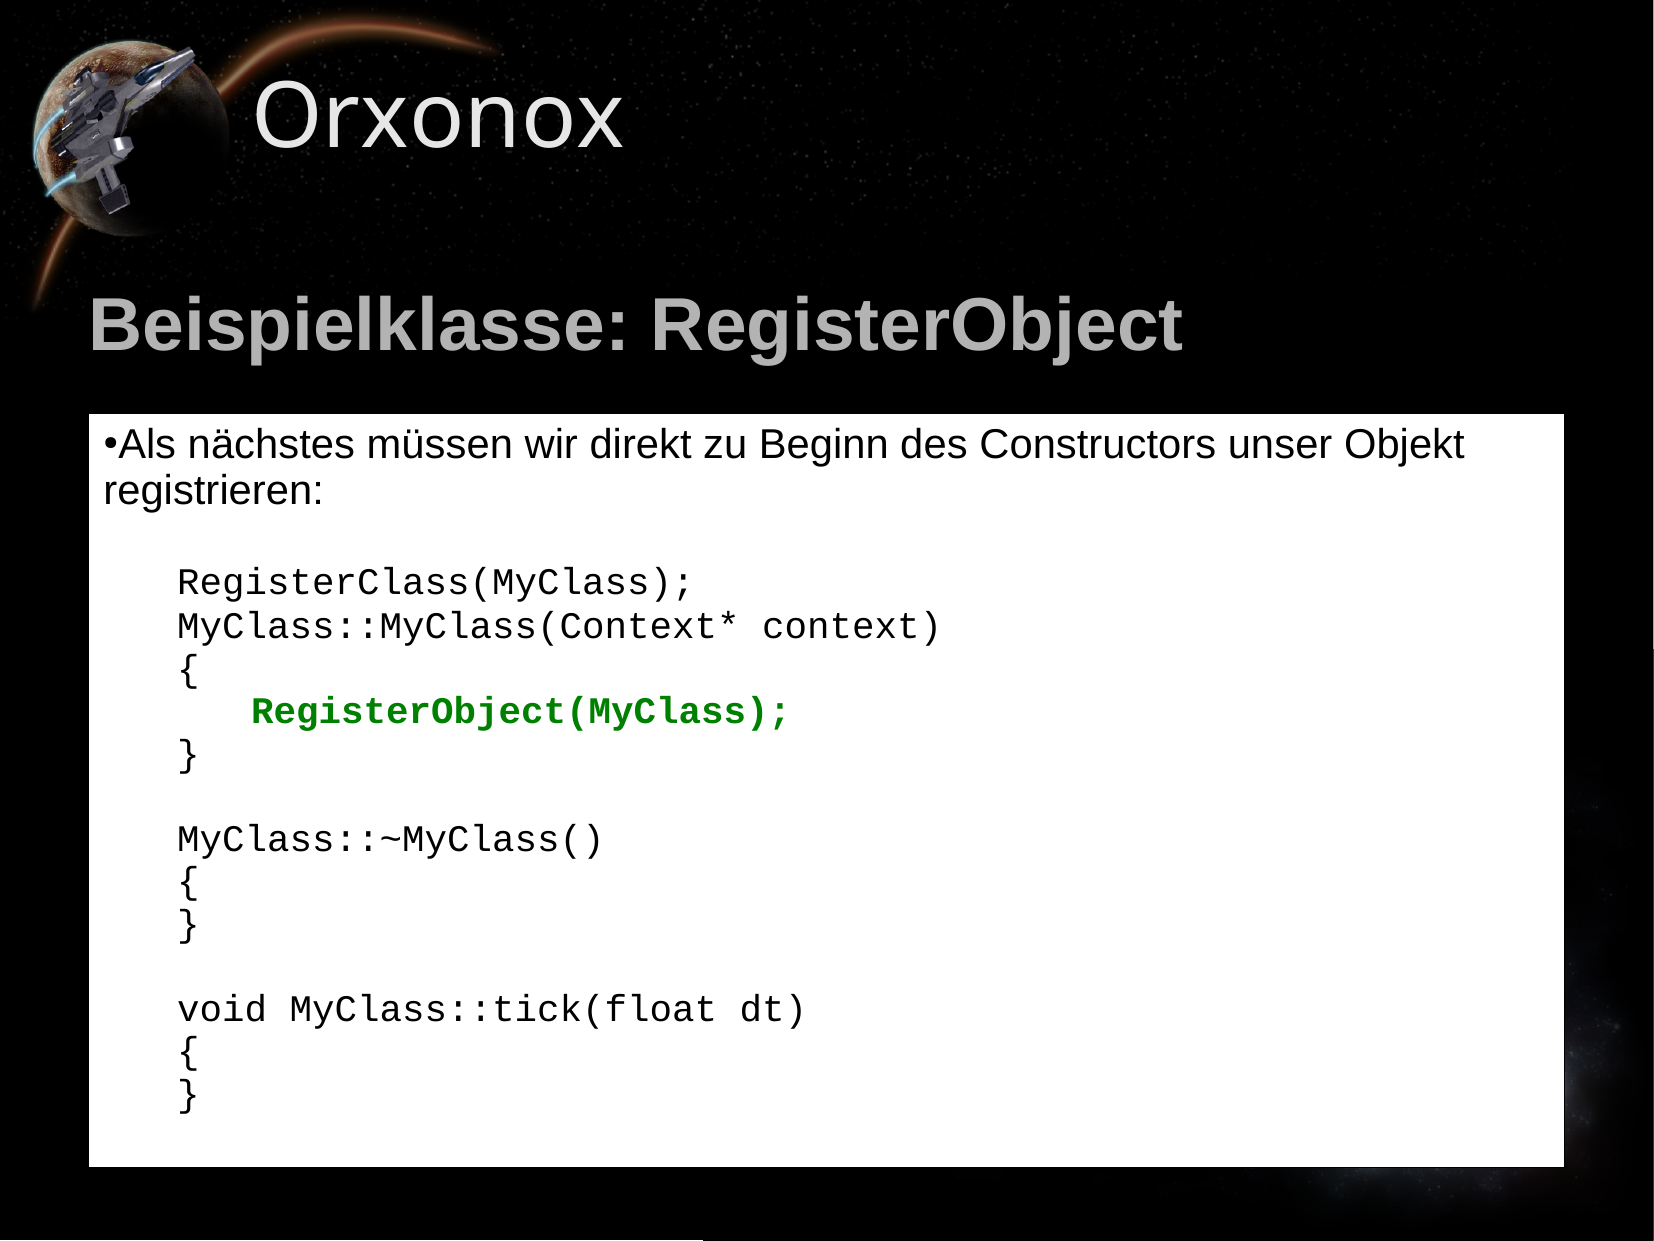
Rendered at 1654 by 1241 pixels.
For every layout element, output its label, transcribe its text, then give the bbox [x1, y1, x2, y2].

picture [703, 649, 1654, 1241]
title Beispielklasse: RegisterObject [88, 265, 1577, 384]
picture [0, 0, 1607, 443]
text_box Als nächstes müssen wir direkt zu Beginn des Constructors unser Objekt registrieren: RegisterClass(MyClass); MyClass::MyClass(Context* context) { RegisterObject(MyClass); } MyClass::~MyClass() { } void MyClass::tick(float dt) { } [88, 413, 1565, 1168]
